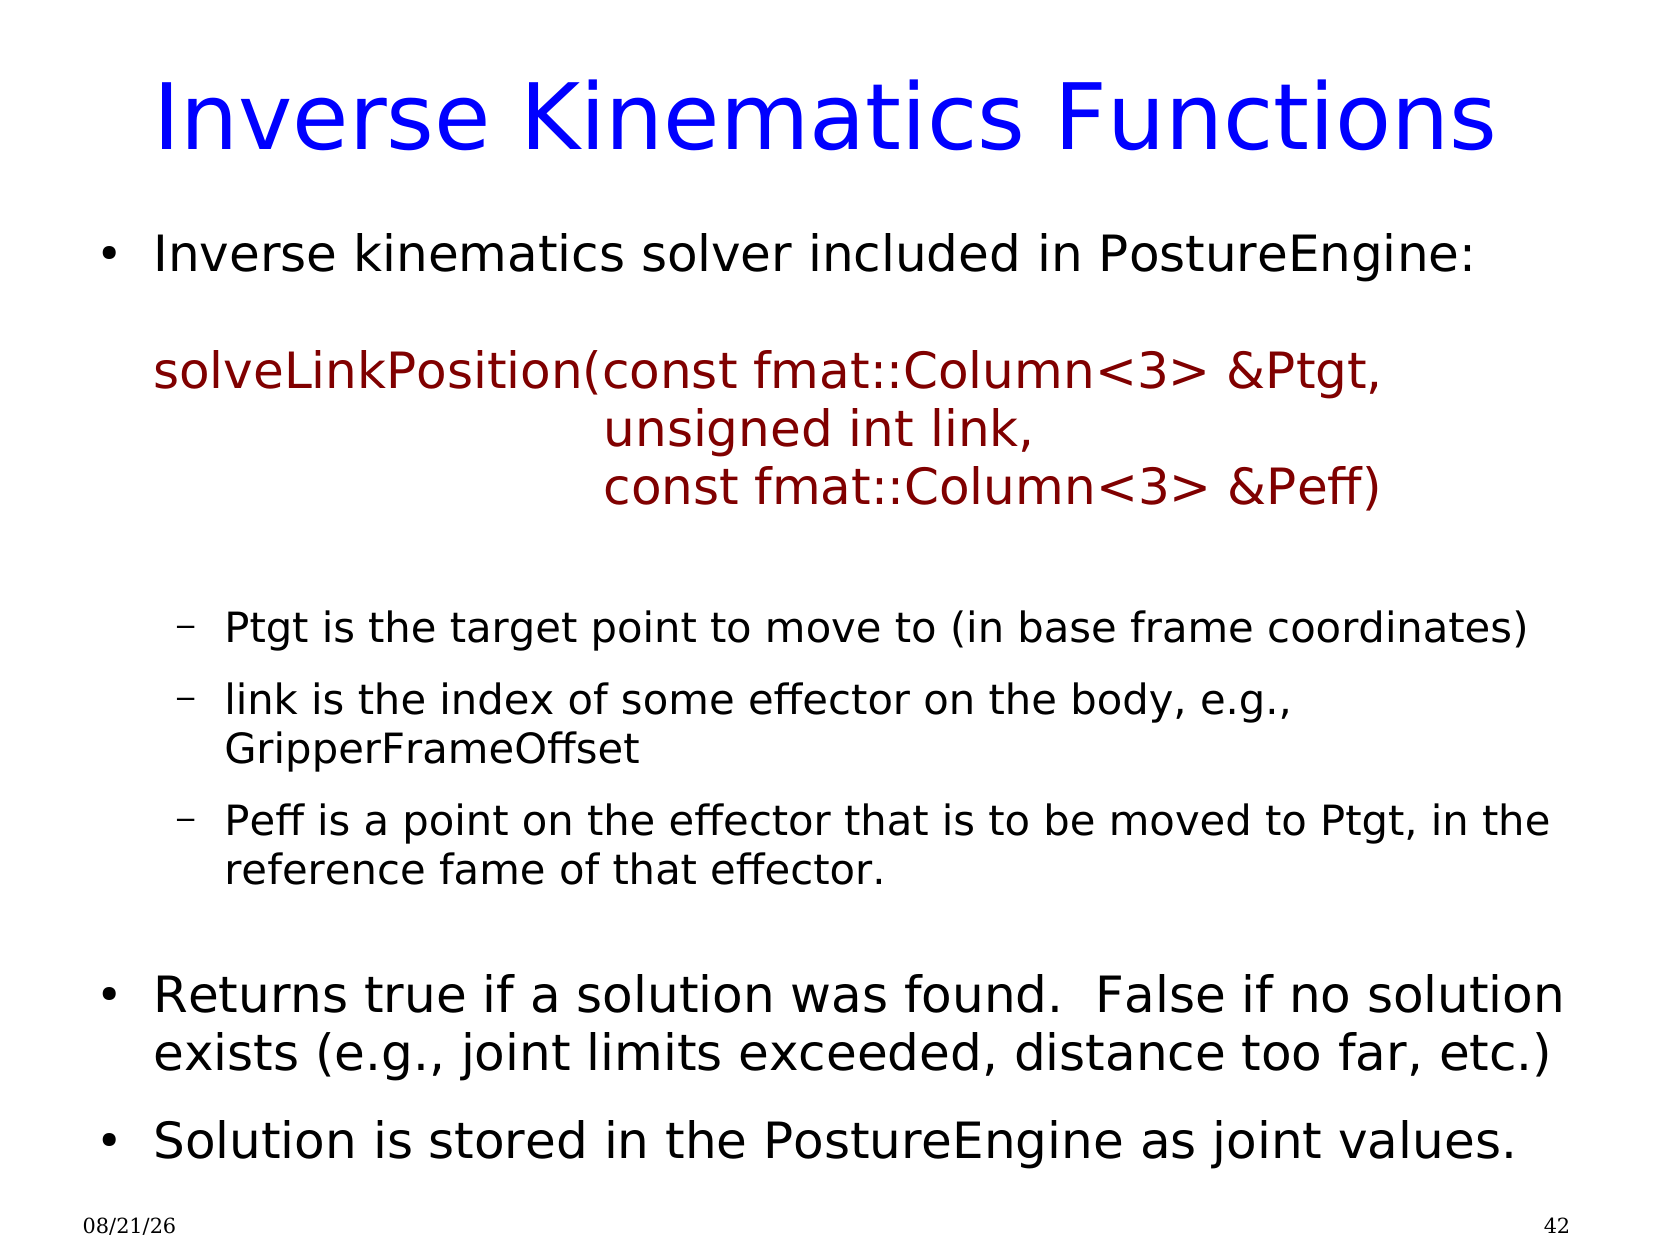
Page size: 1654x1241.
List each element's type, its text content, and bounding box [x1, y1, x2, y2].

list Inverse kinematics solver included in PostureEngine: solveLinkPosition(const fmat::Column<3> &Ptgt, unsigned int link, const fmat::Column<3> &Peff) Ptgt is the target point to move to (in base frame coordinates) link is the index of some effector on the body, e.g., GripperFrameOffset Peff is a point on the effector that is to be moved to Ptgt, in the reference fame of that effector. Returns true if a solution was found. False if no solution exists (e.g., joint limits exceeded, distance too far, etc.) Solution is stored in the PostureEngine as joint values. [82, 225, 1571, 1171]
title Inverse Kinematics Functions [82, 13, 1571, 222]
